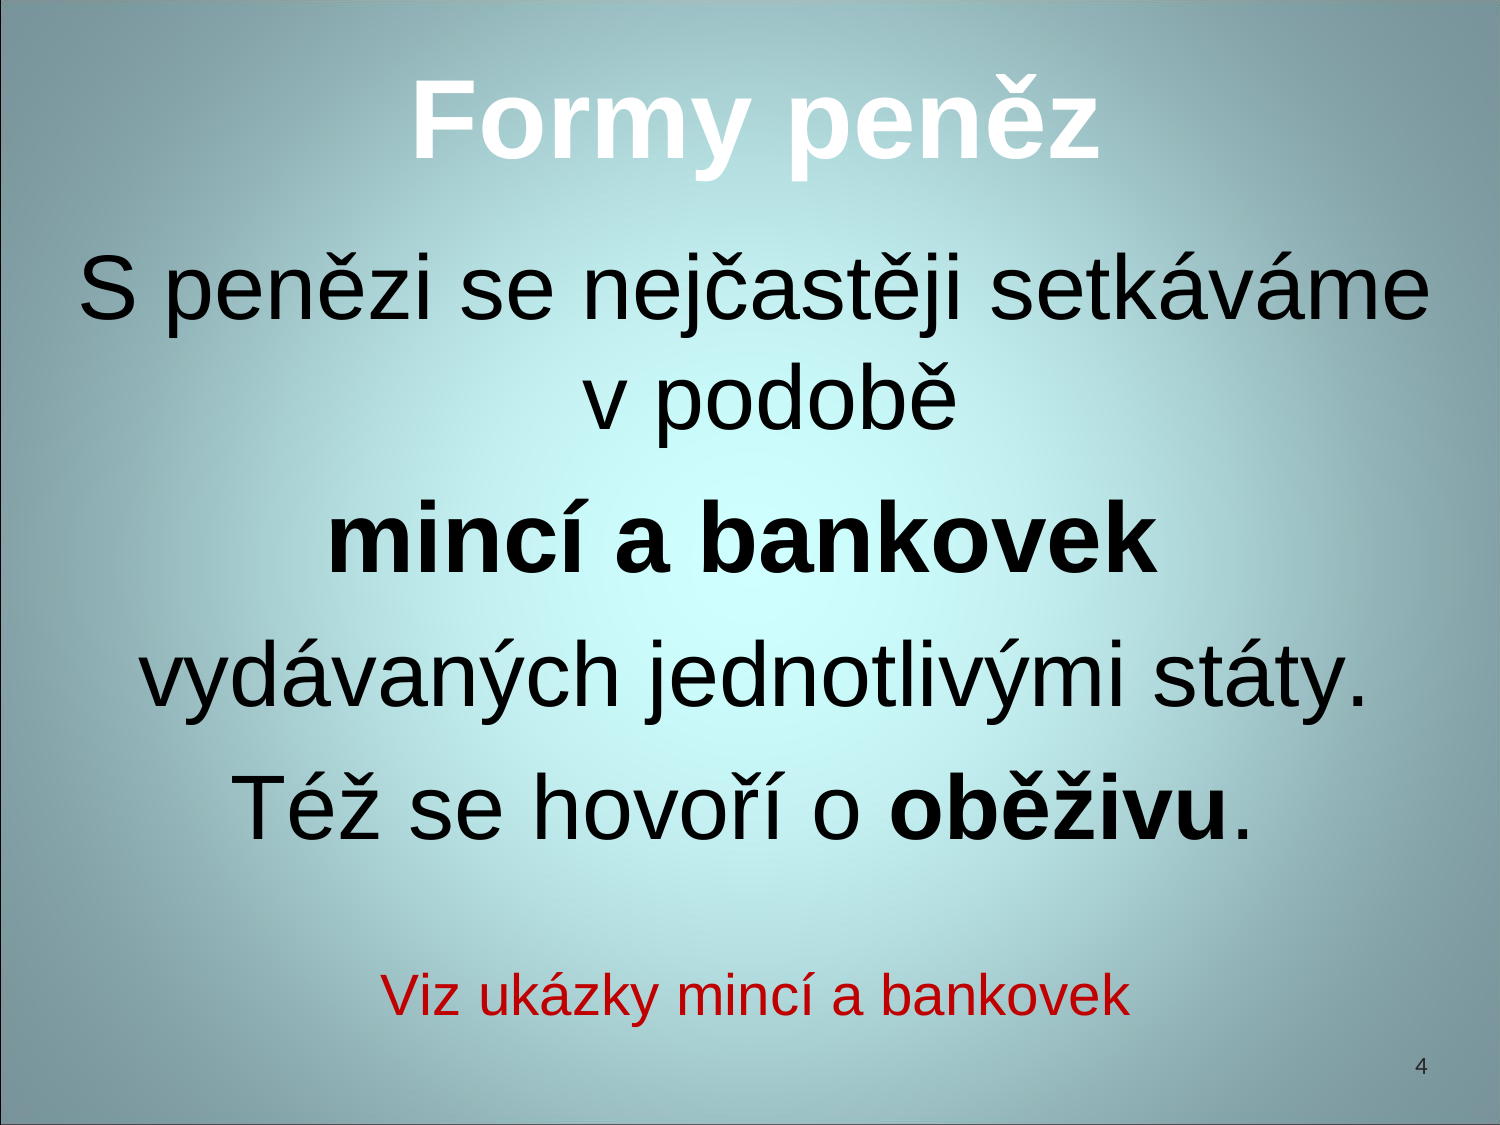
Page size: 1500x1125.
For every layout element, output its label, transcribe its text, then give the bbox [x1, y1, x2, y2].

list S penězi se nejčastěji setkáváme v podobě mincí a bankovek vydávaných jednotlivými státy. Též se hovoří o oběživu. Viz ukázky mincí a bankovek [53, 219, 1459, 1125]
text_box <číslo> [1092, 1034, 1443, 1095]
picture [0, 0, 1500, 1125]
title Formy peněz [348, 38, 1166, 189]
